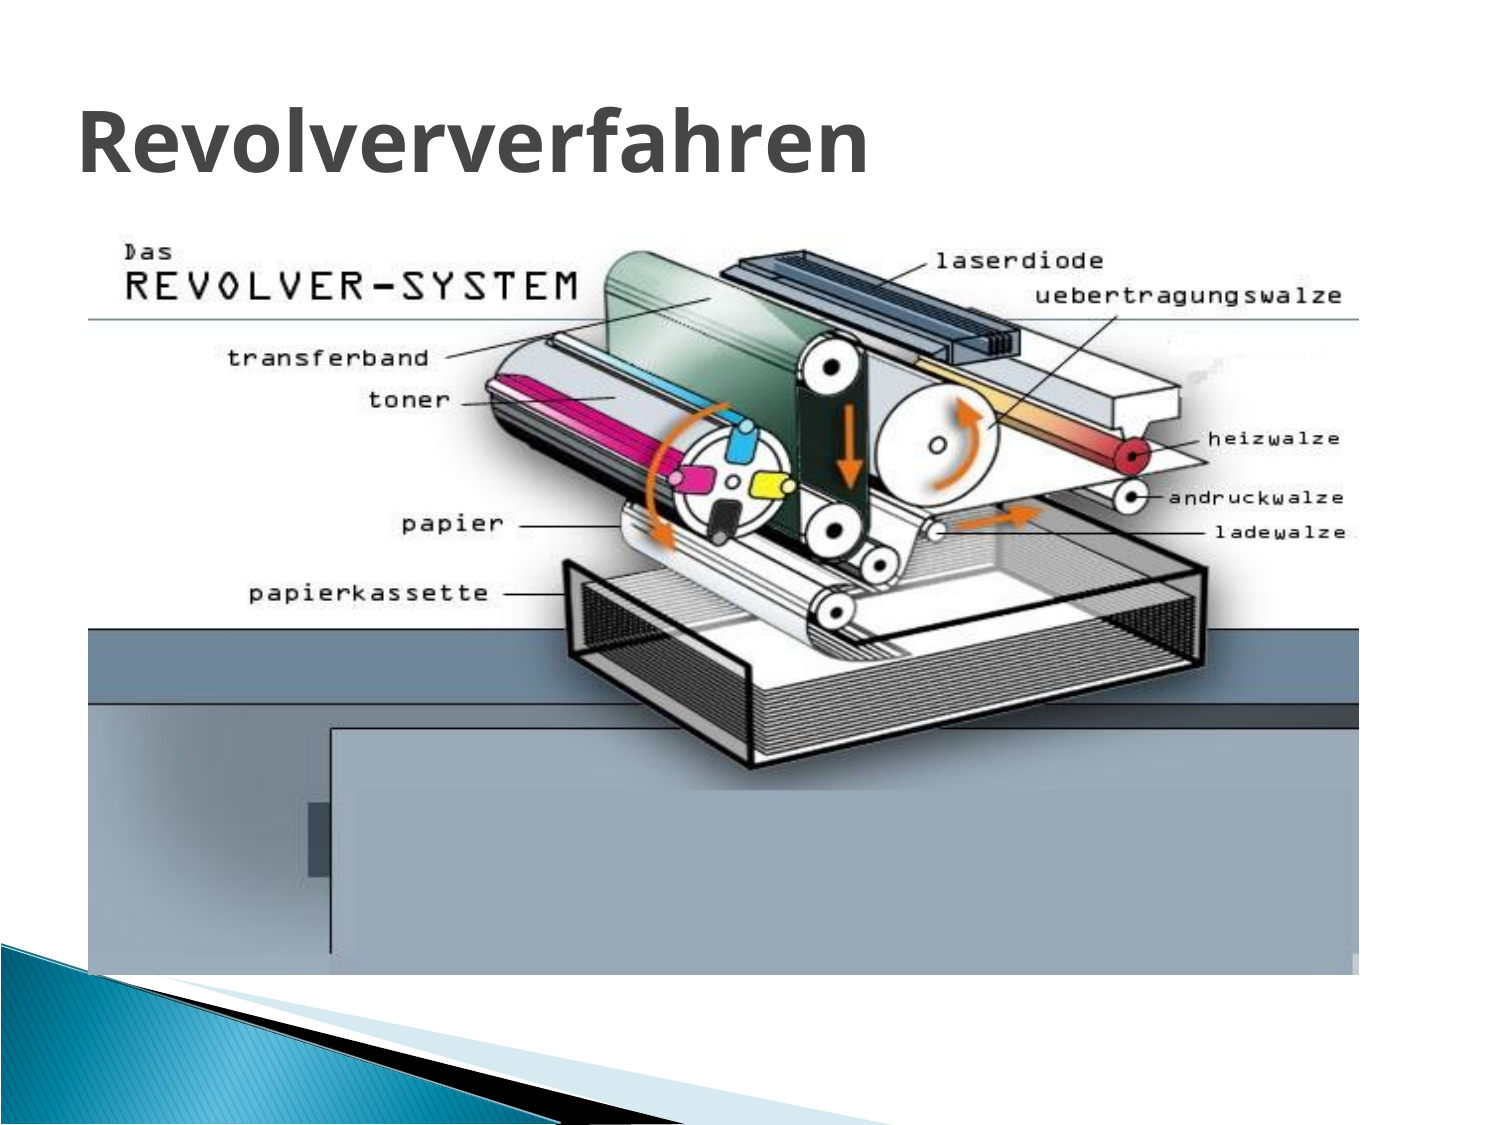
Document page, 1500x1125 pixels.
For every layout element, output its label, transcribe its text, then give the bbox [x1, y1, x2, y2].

picture [0, 206, 1359, 1125]
title Revolververfahren [75, 36, 1426, 242]
